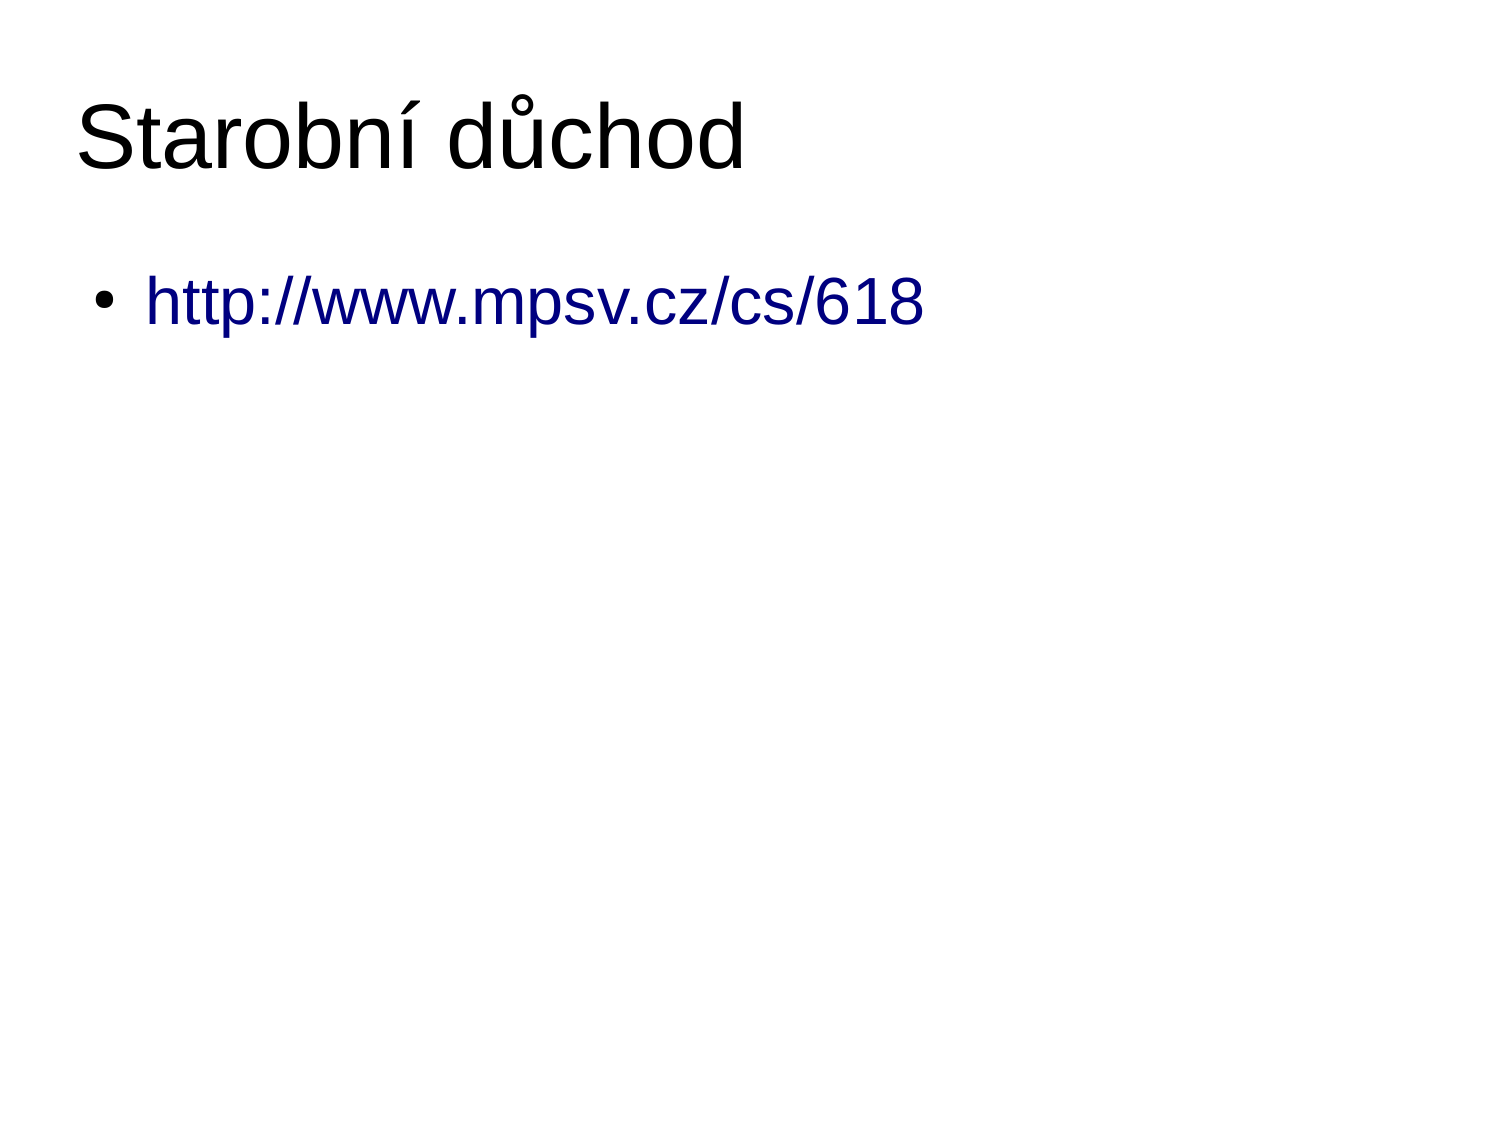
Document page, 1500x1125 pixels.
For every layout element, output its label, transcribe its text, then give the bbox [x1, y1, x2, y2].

list http://www.mpsv.cz/cs/618 [75, 263, 1425, 1006]
title Starobní důchod [75, 44, 1425, 233]
